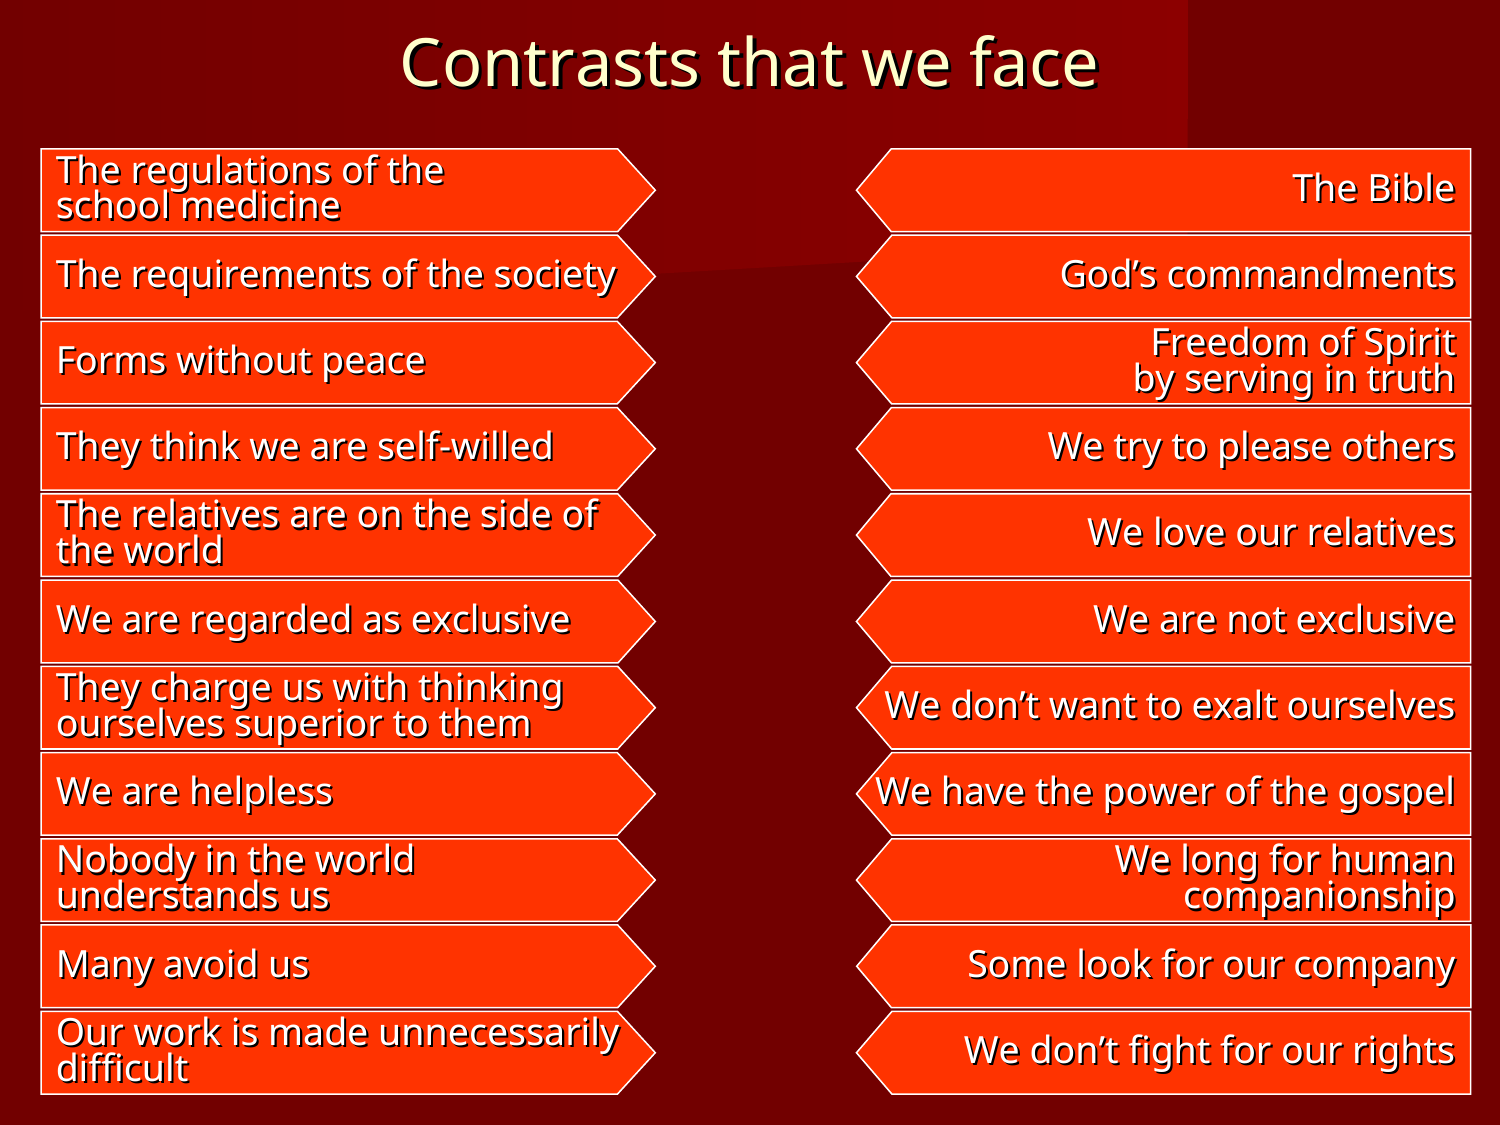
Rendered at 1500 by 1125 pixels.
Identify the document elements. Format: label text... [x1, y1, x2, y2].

text_box Our work is made unnecessarily difficult [41, 1011, 656, 1095]
text_box The regulations of the school medicine [41, 148, 656, 232]
text_box They think we are self-willed [41, 407, 656, 491]
text_box Freedom of Spirit by serving in truth [856, 321, 1471, 404]
text_box Many avoid us [41, 924, 656, 1008]
title Contrasts that we face [75, 11, 1426, 107]
text_box We are not exclusive [856, 580, 1471, 663]
text_box We have the power of the gospel [856, 752, 1471, 836]
text_box We long for human companionship [856, 838, 1471, 922]
text_box Some look for our company [856, 924, 1471, 1008]
text_box Nobody in the world understands us [41, 838, 656, 922]
text_box Forms without peace [41, 321, 656, 404]
text_box We are helpless [41, 752, 656, 836]
text_box We don’t fight for our rights [856, 1011, 1471, 1095]
text_box The relatives are on the side of the world [41, 493, 656, 577]
text_box We try to please others [856, 407, 1471, 491]
text_box God’s commandments [856, 235, 1471, 318]
text_box We are regarded as exclusive [41, 580, 656, 663]
text_box We love our relatives [856, 493, 1471, 577]
text_box The Bible [856, 148, 1471, 232]
text_box We don’t want to exalt ourselves [856, 666, 1471, 749]
text_box The requirements of the society [41, 235, 656, 318]
text_box They charge us with thinking ourselves superior to them [41, 666, 656, 749]
